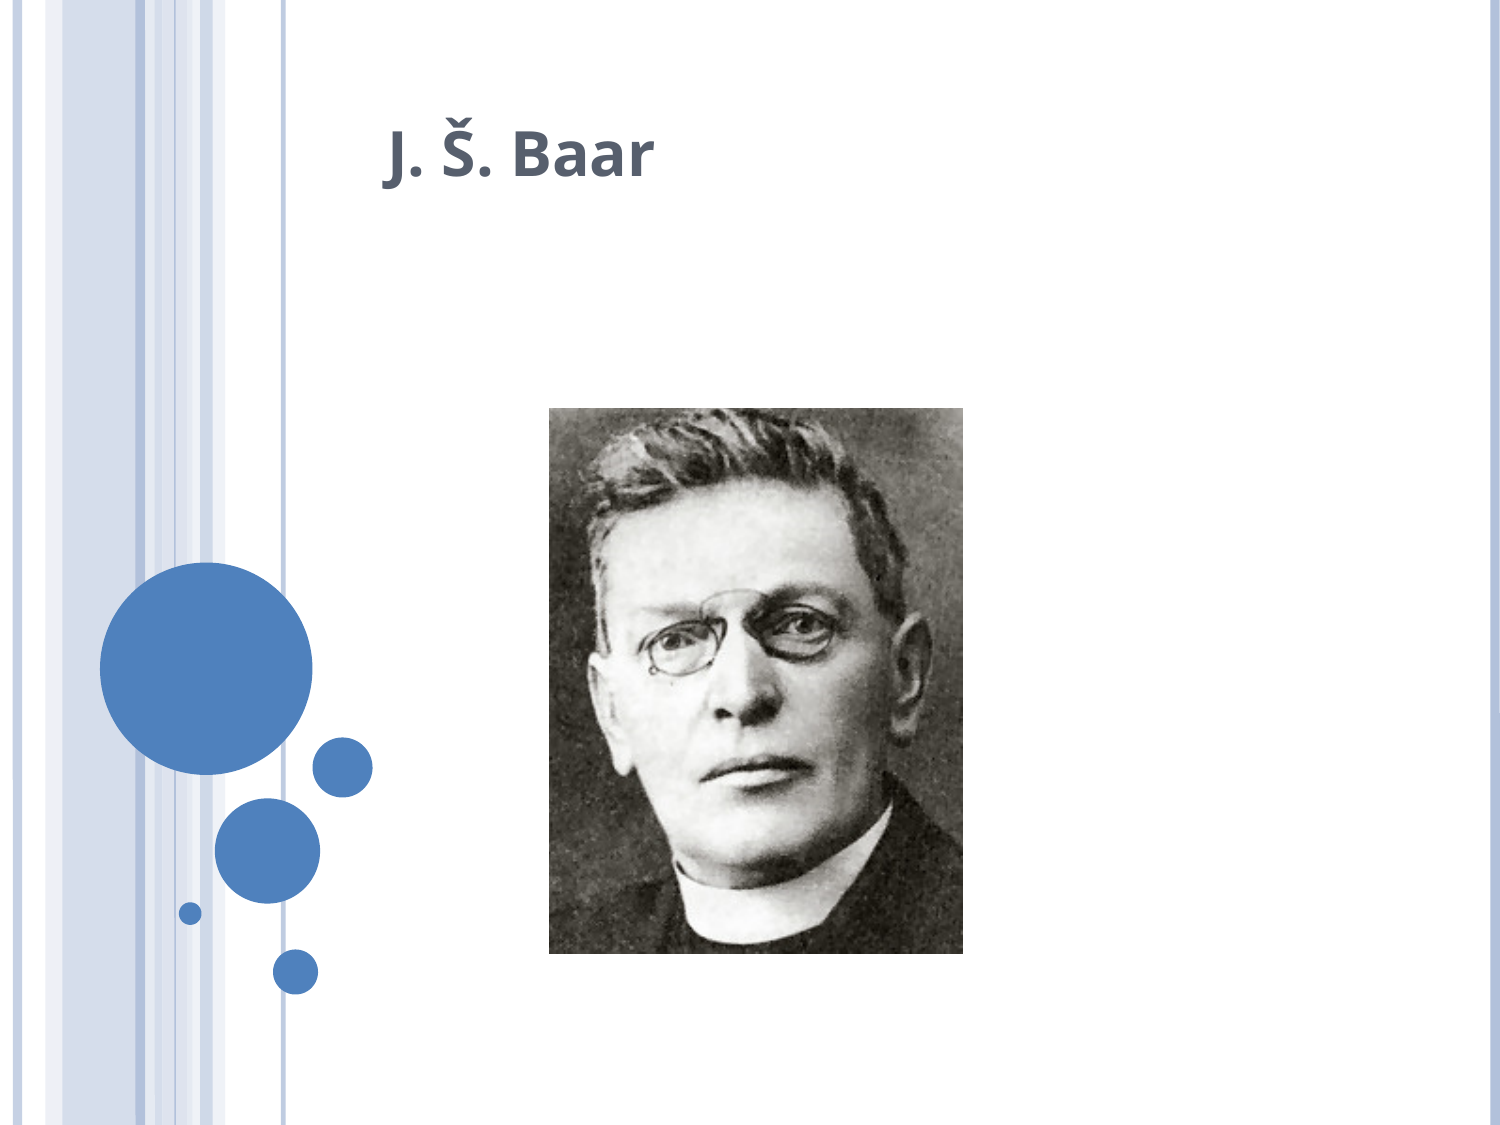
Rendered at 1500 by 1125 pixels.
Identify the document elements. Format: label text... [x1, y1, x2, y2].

picture [549, 408, 963, 954]
title J. Š. Baar [371, 66, 1385, 197]
